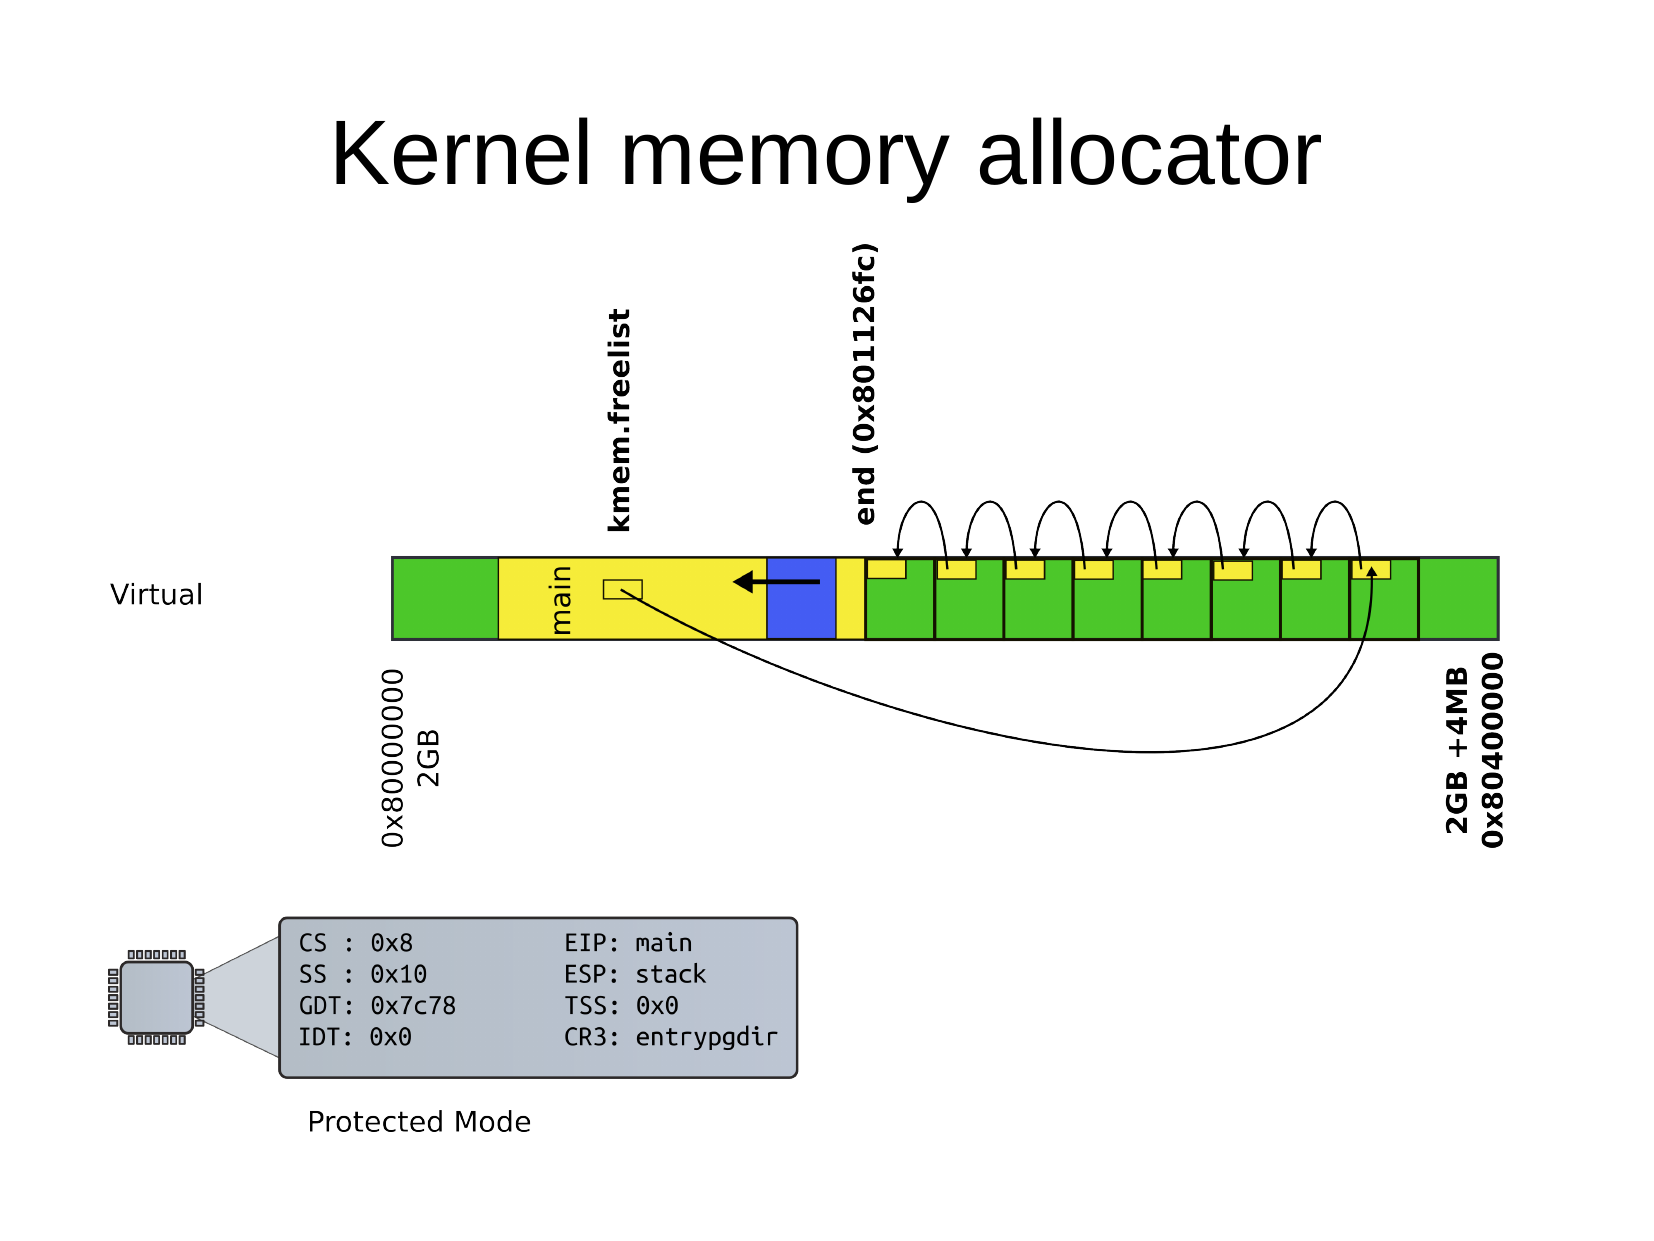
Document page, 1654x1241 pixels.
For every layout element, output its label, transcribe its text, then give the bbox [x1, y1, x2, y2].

picture [108, 244, 1503, 1132]
title Kernel memory allocator [82, 49, 1571, 257]
